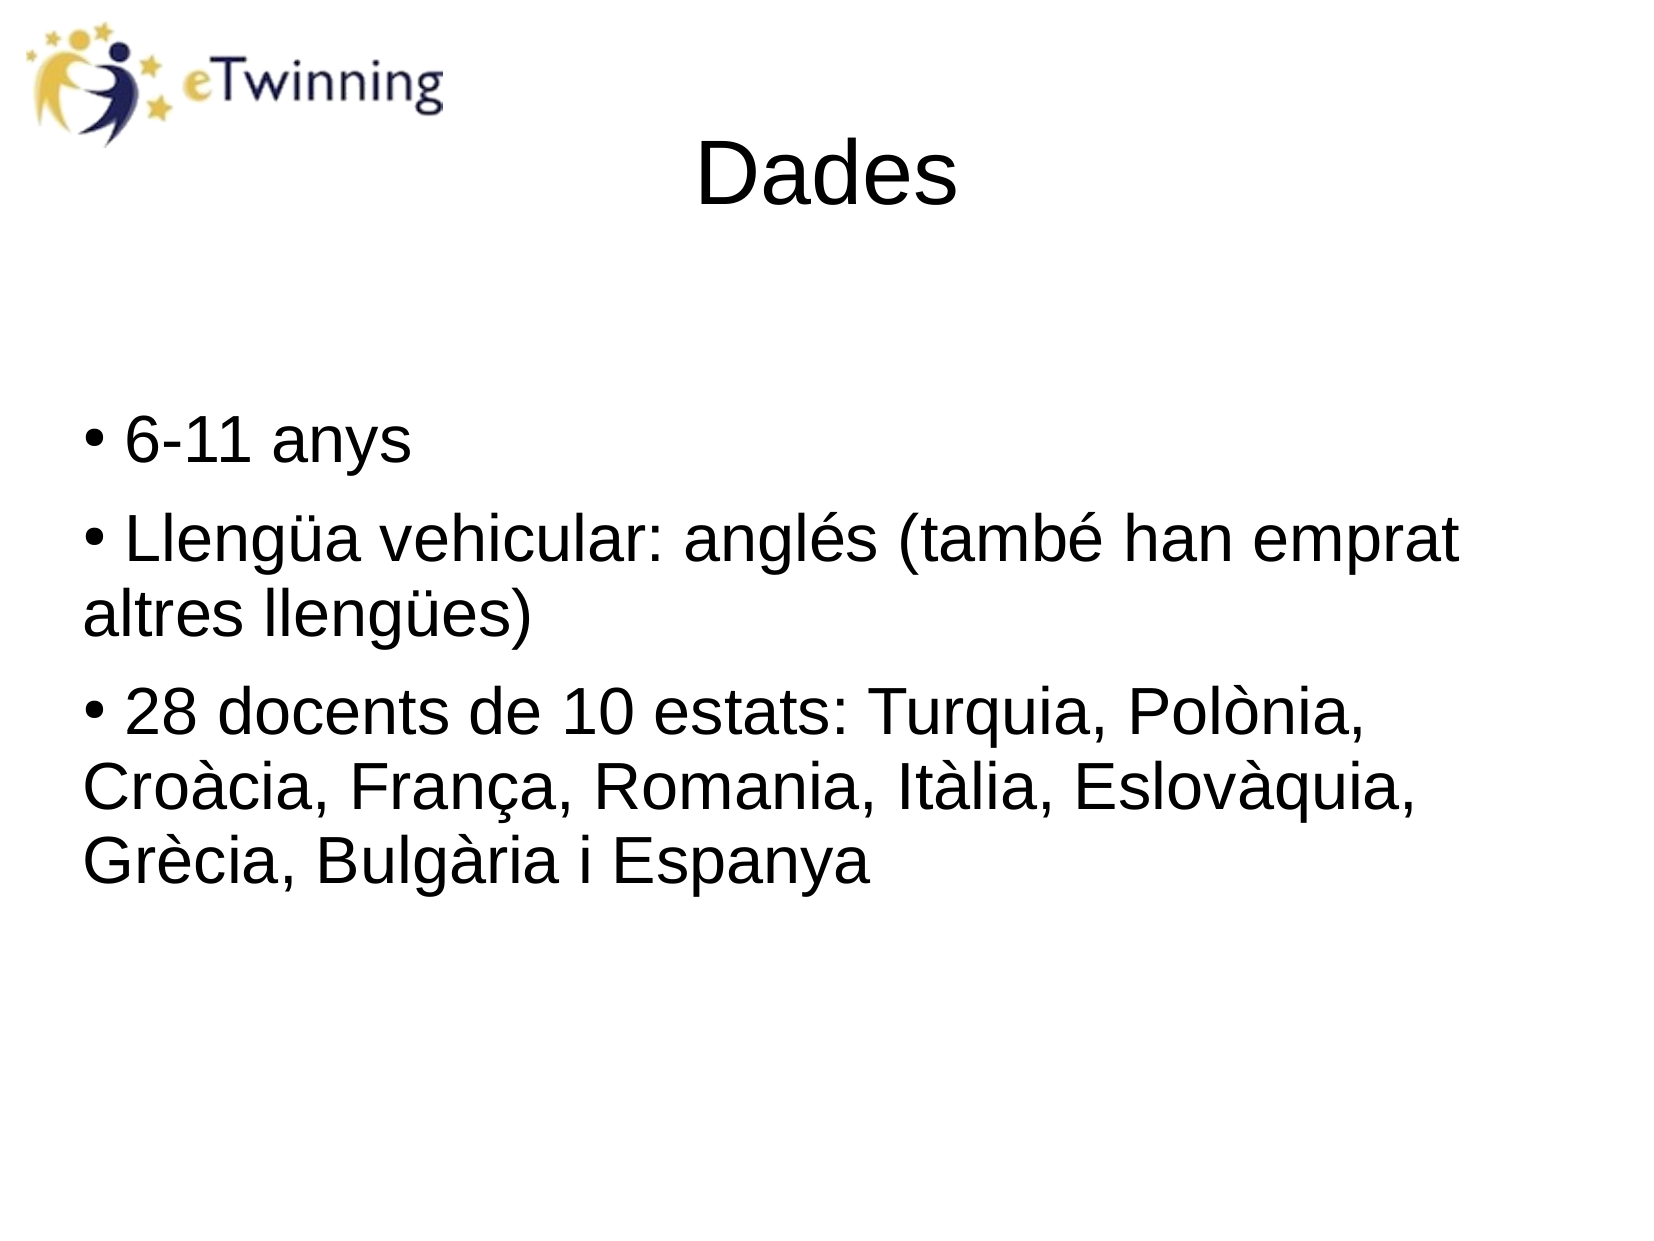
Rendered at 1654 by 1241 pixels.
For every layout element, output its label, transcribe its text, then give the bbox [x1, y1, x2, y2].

picture [26, 20, 443, 148]
title Dades [82, 88, 1571, 257]
subtitle 6-11 anys Llengüa vehicular: anglés (també han emprat altres llengües) 28 docents de 10 estats: Turquia, Polònia, Croàcia, França, Romania, Itàlia, Eslovàquia, Grècia, Bulgària i Espanya [82, 290, 1571, 1109]
